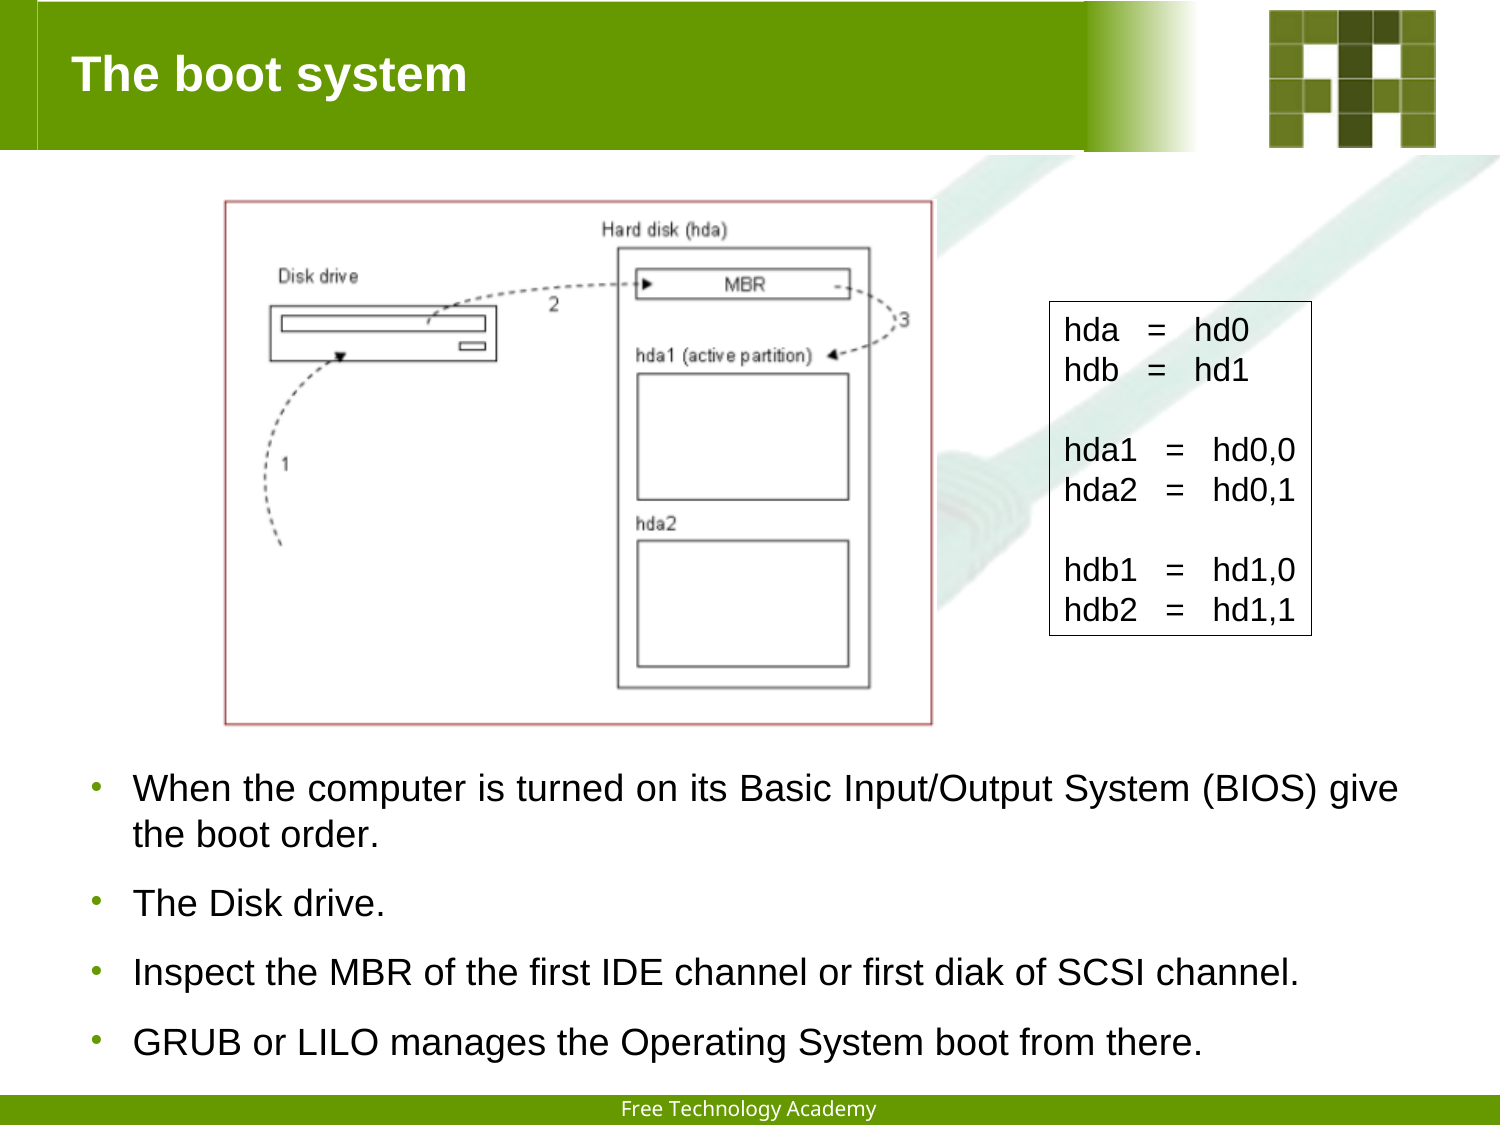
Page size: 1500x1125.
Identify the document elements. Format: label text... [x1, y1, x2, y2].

picture [222, 199, 937, 728]
picture [1269, 10, 1436, 148]
text_box hda = hd0 hdb = hd1 hda1 = hd0,0 hda2 = hd0,1 hdb1 = hd1,0 hdb2 = hd1,1 [1049, 301, 1312, 636]
title The boot system [56, 1, 1107, 152]
list When the computer is turned on its Basic Input/Output System (BIOS) give the boot order. The Disk drive. Inspect the MBR of the first IDE channel or first diak of SCSI channel. GRUB or LILO manages the Operating System boot from there. [75, 755, 1426, 1071]
